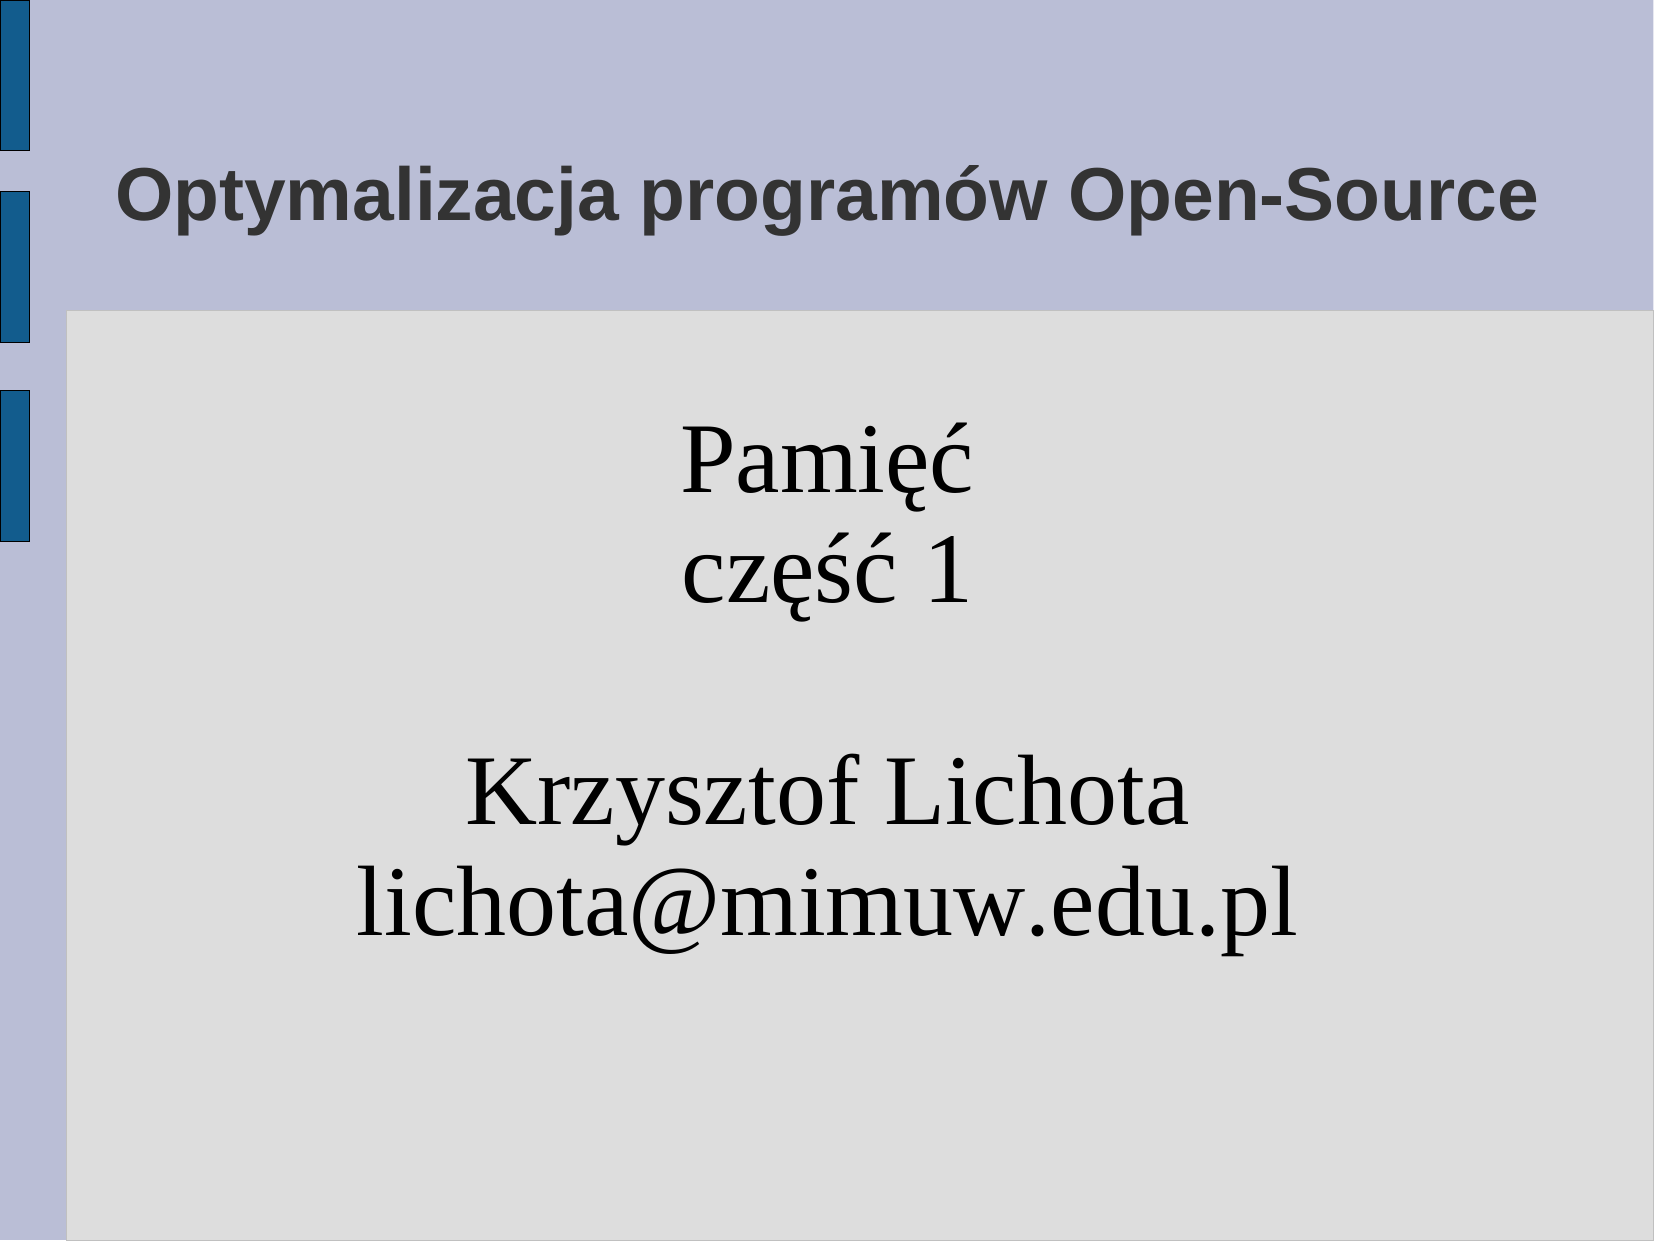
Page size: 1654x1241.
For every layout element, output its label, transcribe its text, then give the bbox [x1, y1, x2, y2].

subtitle Pamięć część 1 Krzysztof Lichota lichota@mimuw.edu.pl [121, 344, 1534, 1127]
title Optymalizacja programów Open-Source [115, 91, 1540, 299]
